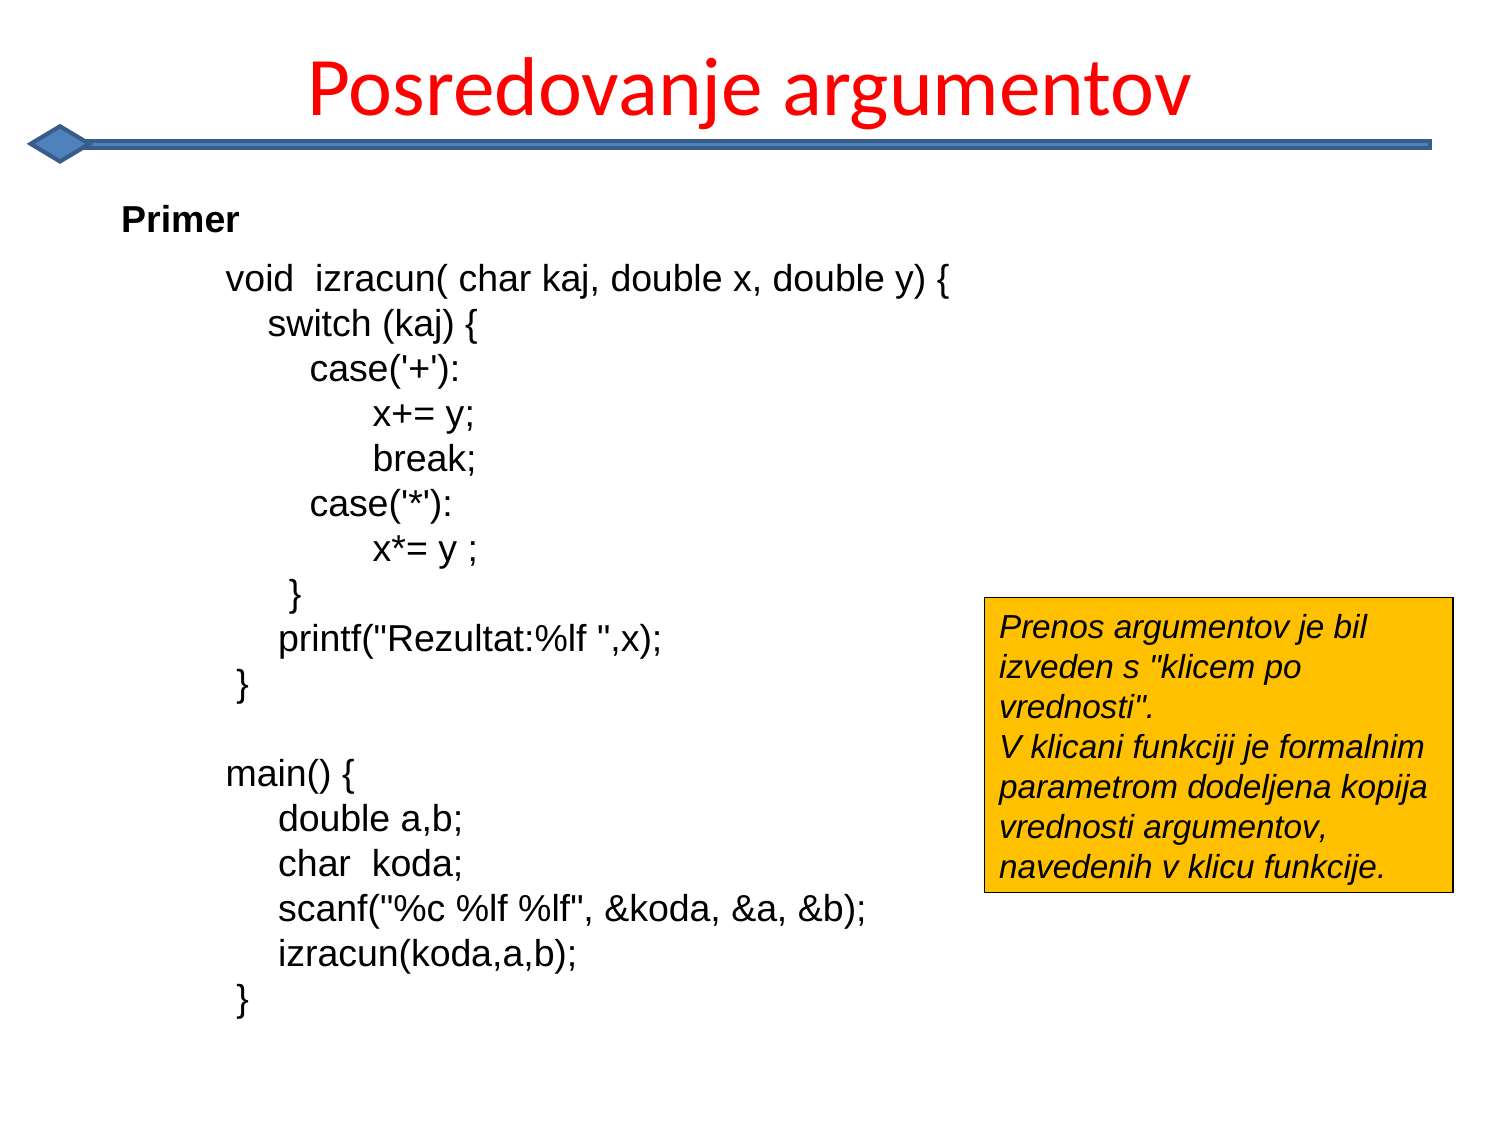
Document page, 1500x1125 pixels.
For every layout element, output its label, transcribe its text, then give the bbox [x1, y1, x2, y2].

text_box Primer [106, 187, 255, 248]
title Posredovanje argumentov [75, 23, 1426, 141]
text_box void izracun( char kaj, double x, double y) { switch (kaj) { case('+'): x+= y; break; case('*'): x*= y ; } printf("Rezultat:%lf ",x); } main() { double a,b; char koda; scanf("%c %lf %lf", &koda, &a, &b); izracun(koda,a,b); } [210, 246, 1161, 1027]
text_box Prenos argumentov je bil izveden s "klicem po vrednosti". V klicani funkciji je formalnim parametrom dodeljena kopija vrednosti argumentov, navedenih v klicu funkcije. [984, 597, 1454, 893]
